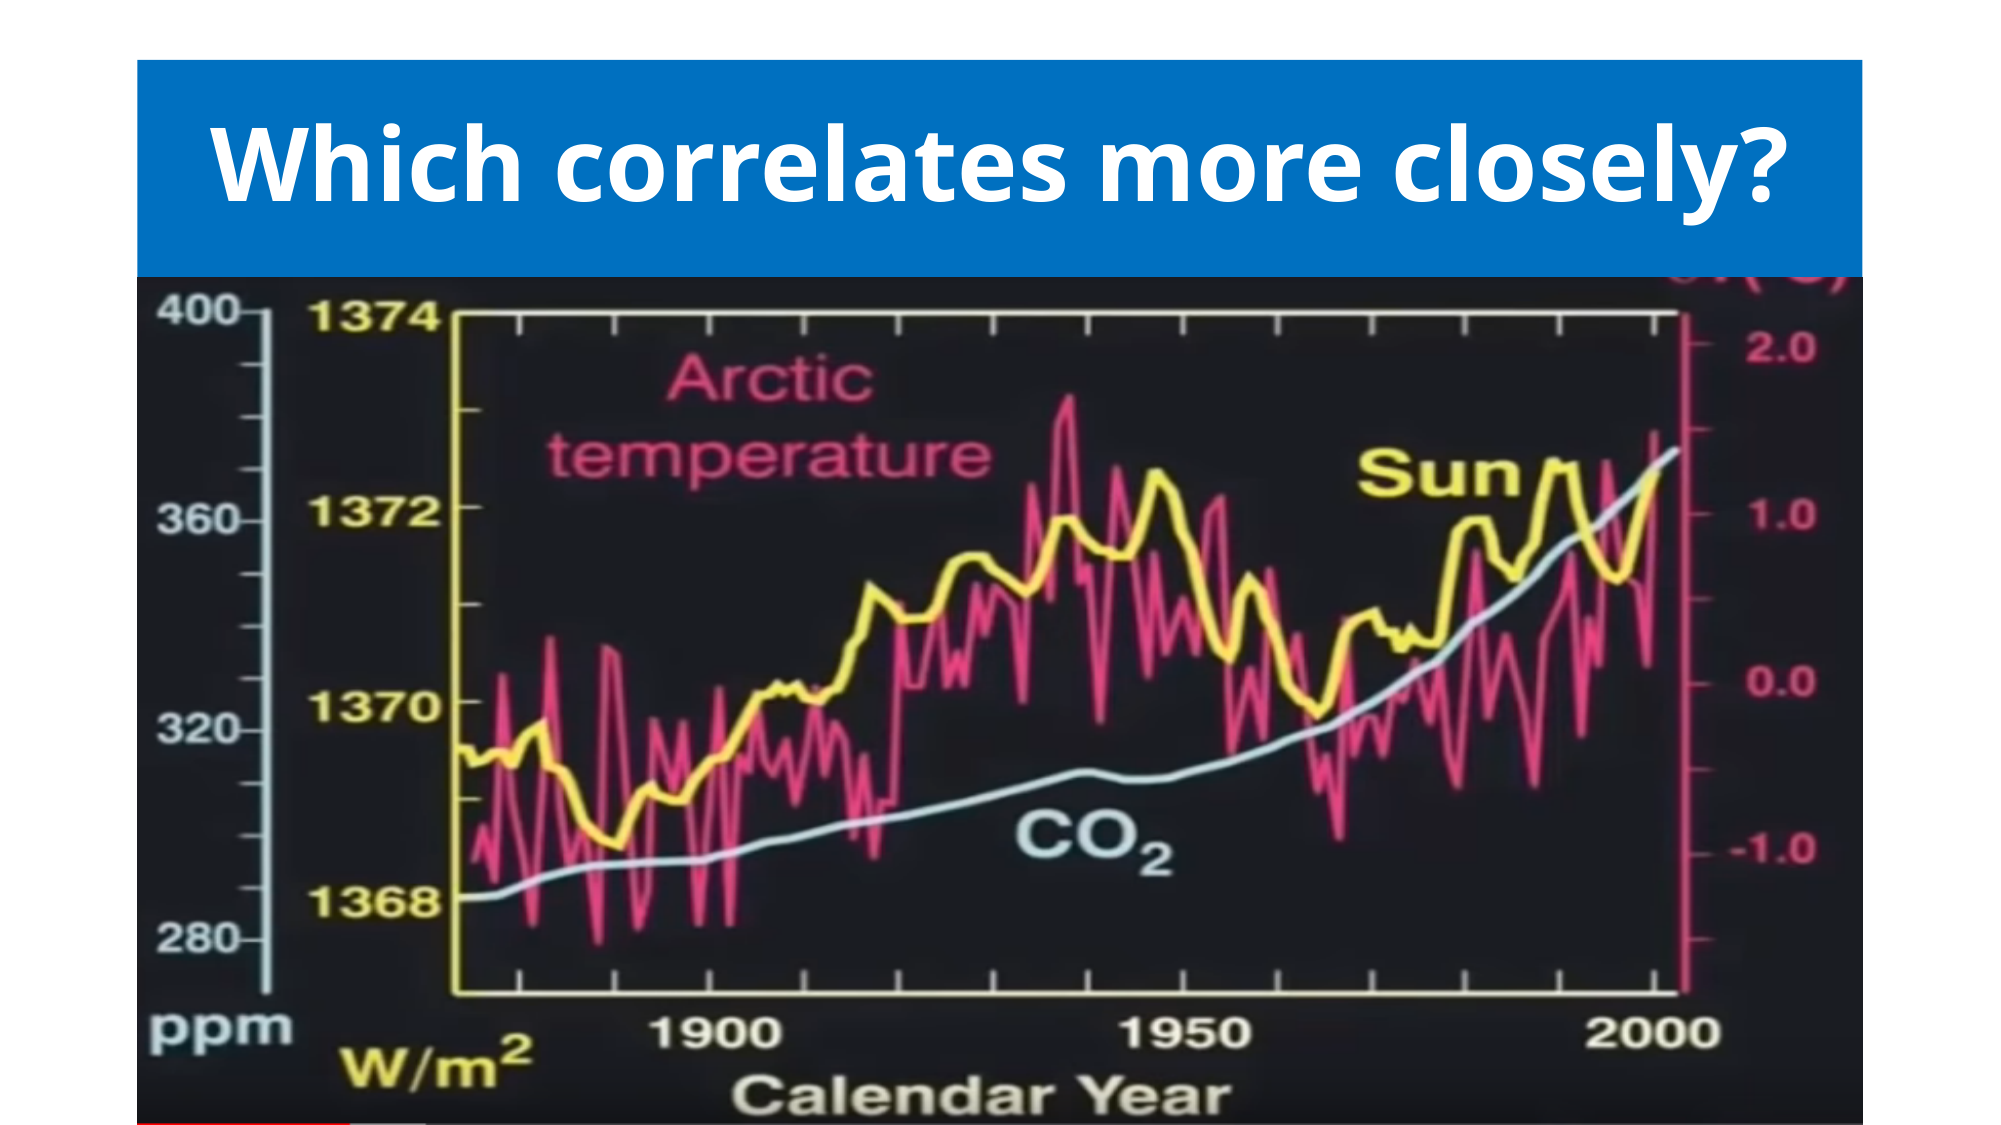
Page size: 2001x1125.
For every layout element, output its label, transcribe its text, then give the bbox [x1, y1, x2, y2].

text_box Which correlates more closely? [137, 59, 1863, 277]
picture [137, 277, 1863, 1125]
